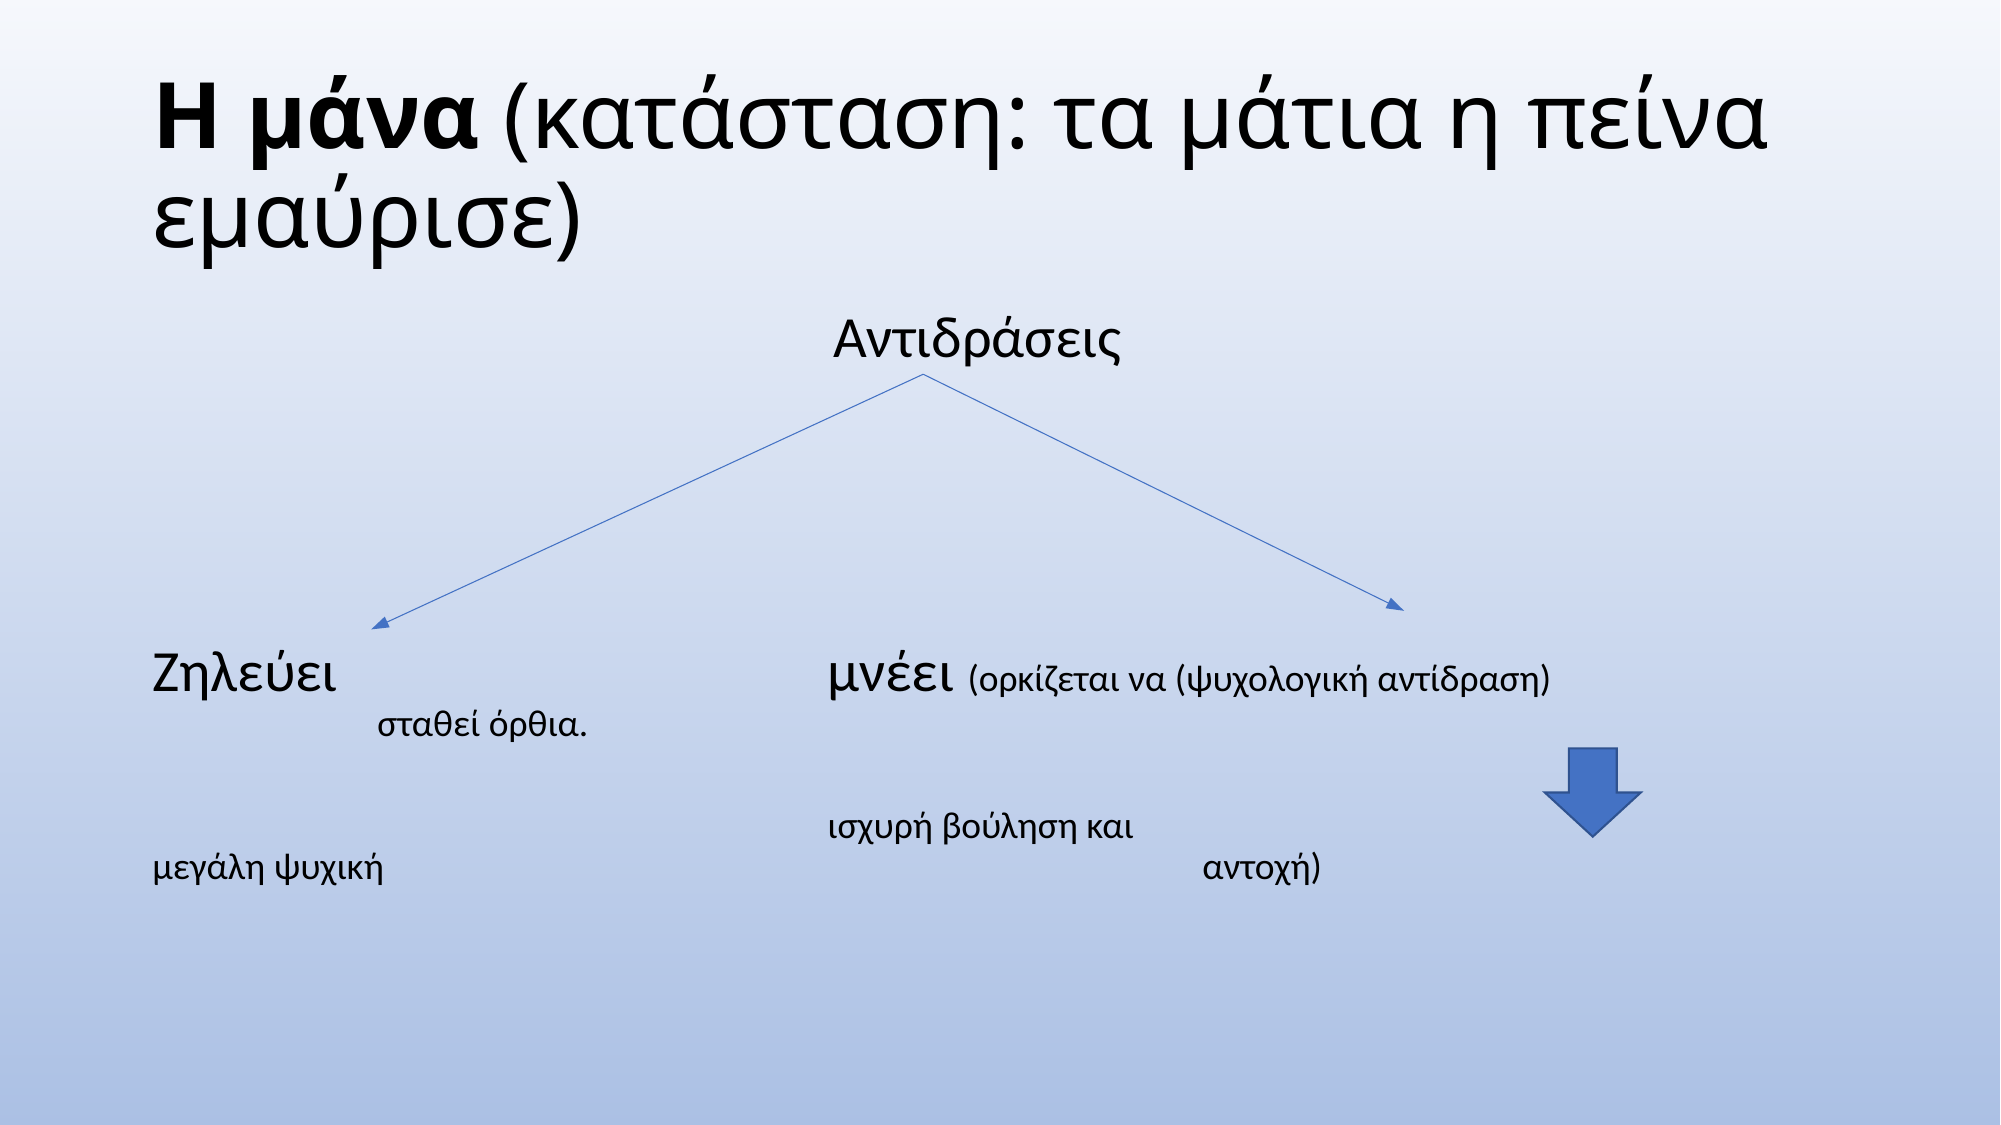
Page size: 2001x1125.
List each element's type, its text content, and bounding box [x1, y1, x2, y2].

text_box [1544, 748, 1641, 837]
title Η μάνα (κατάσταση: τα μάτια η πείνα εμαύρισε) [137, 59, 1863, 278]
list Αντιδράσεις Ζηλεύει μνέει (ορκίζεται να (ψυχολογική αντίδραση) σταθεί όρθια. ισχυρή βούληση και μεγάλη ψυχική αντοχή) [137, 299, 1863, 1014]
